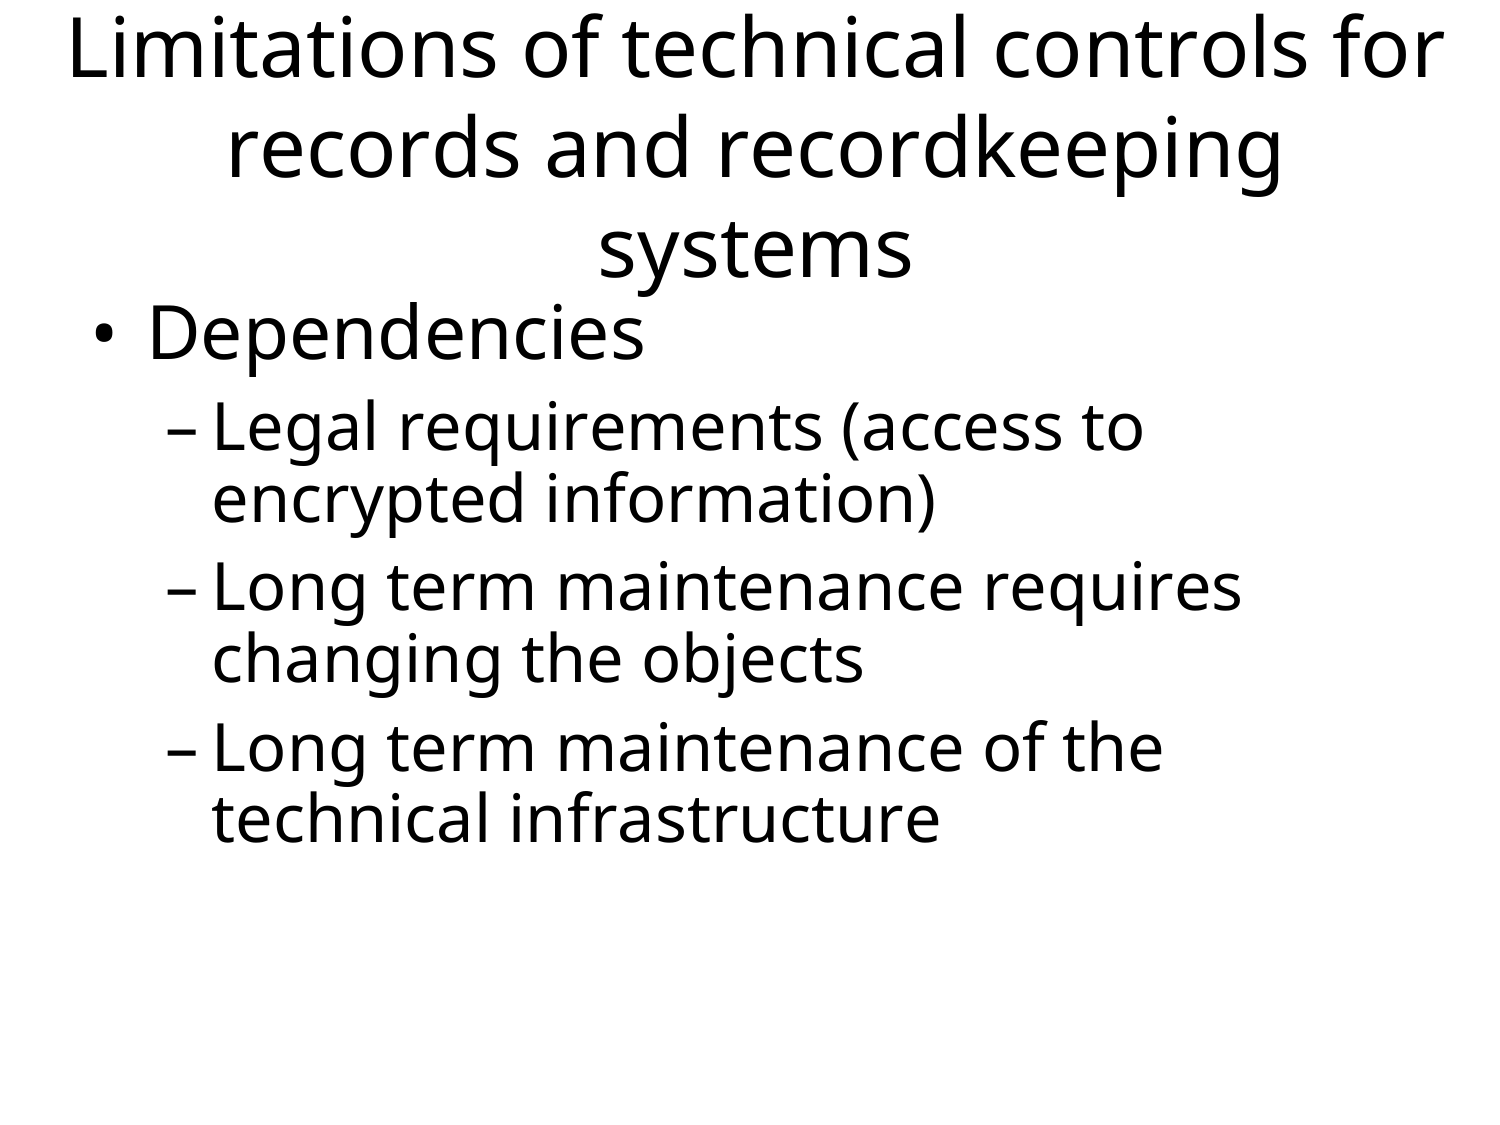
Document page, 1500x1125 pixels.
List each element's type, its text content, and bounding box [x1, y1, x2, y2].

title Limitations of technical controls for records and recordkeeping systems [50, 36, 1463, 252]
list Dependencies Legal requirements (access to encrypted information) Long term maintenance requires changing the objects Long term maintenance of the technical infrastructure [75, 287, 1438, 1000]
